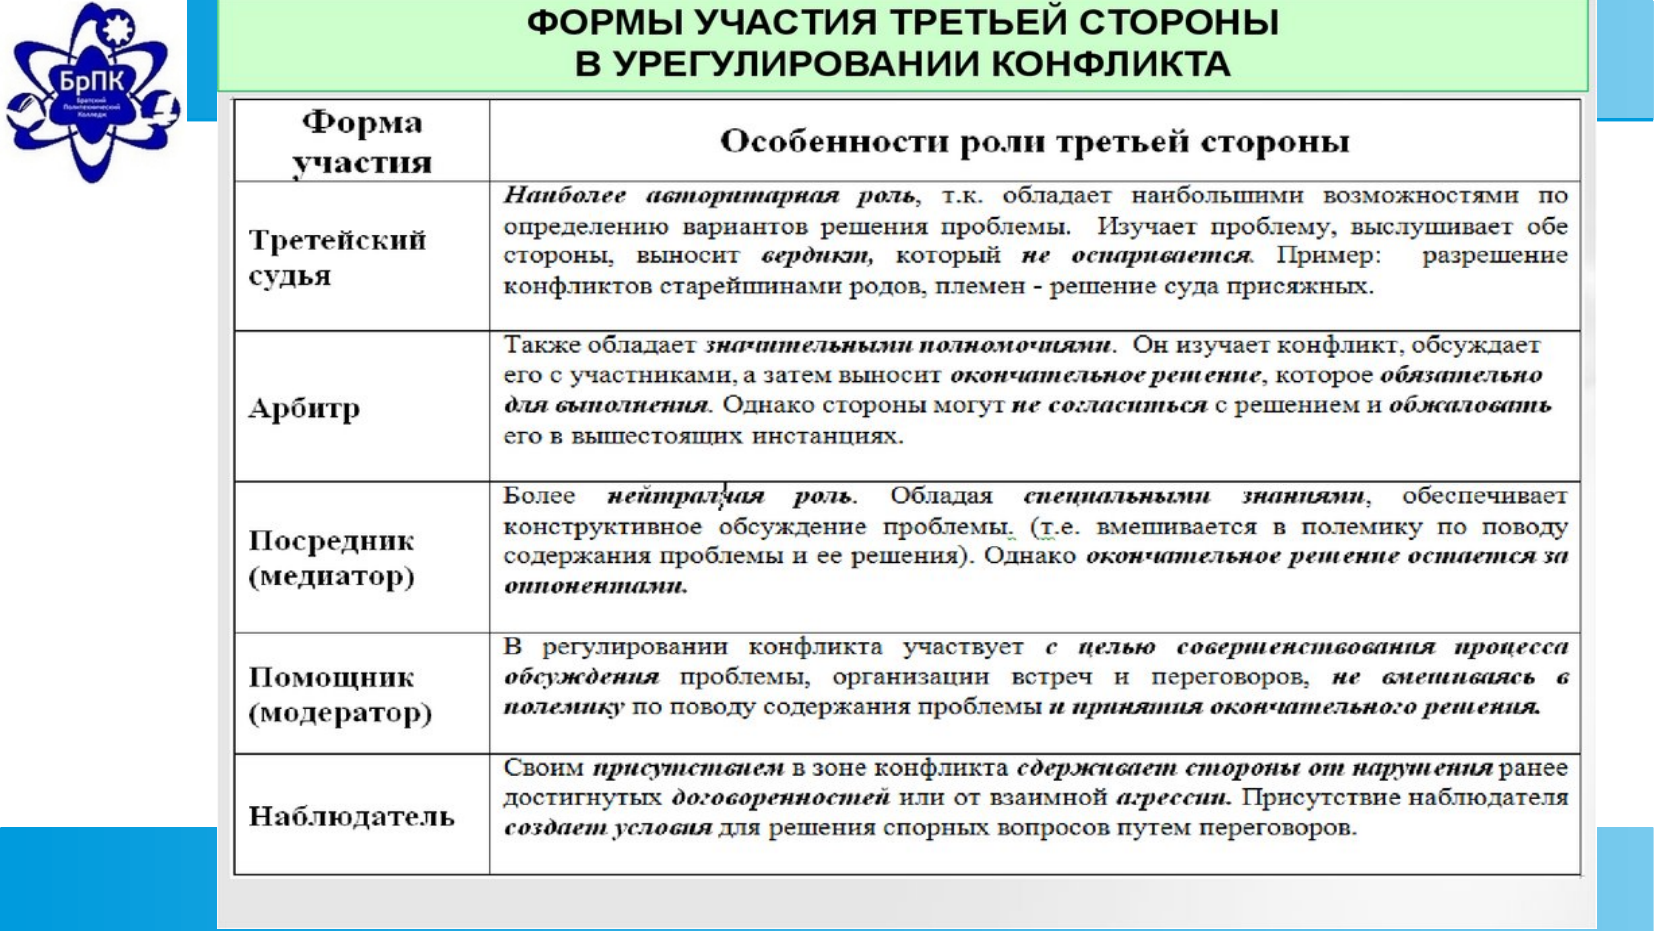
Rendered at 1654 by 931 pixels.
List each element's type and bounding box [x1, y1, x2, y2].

picture [0, 0, 187, 187]
picture [217, 0, 1597, 929]
